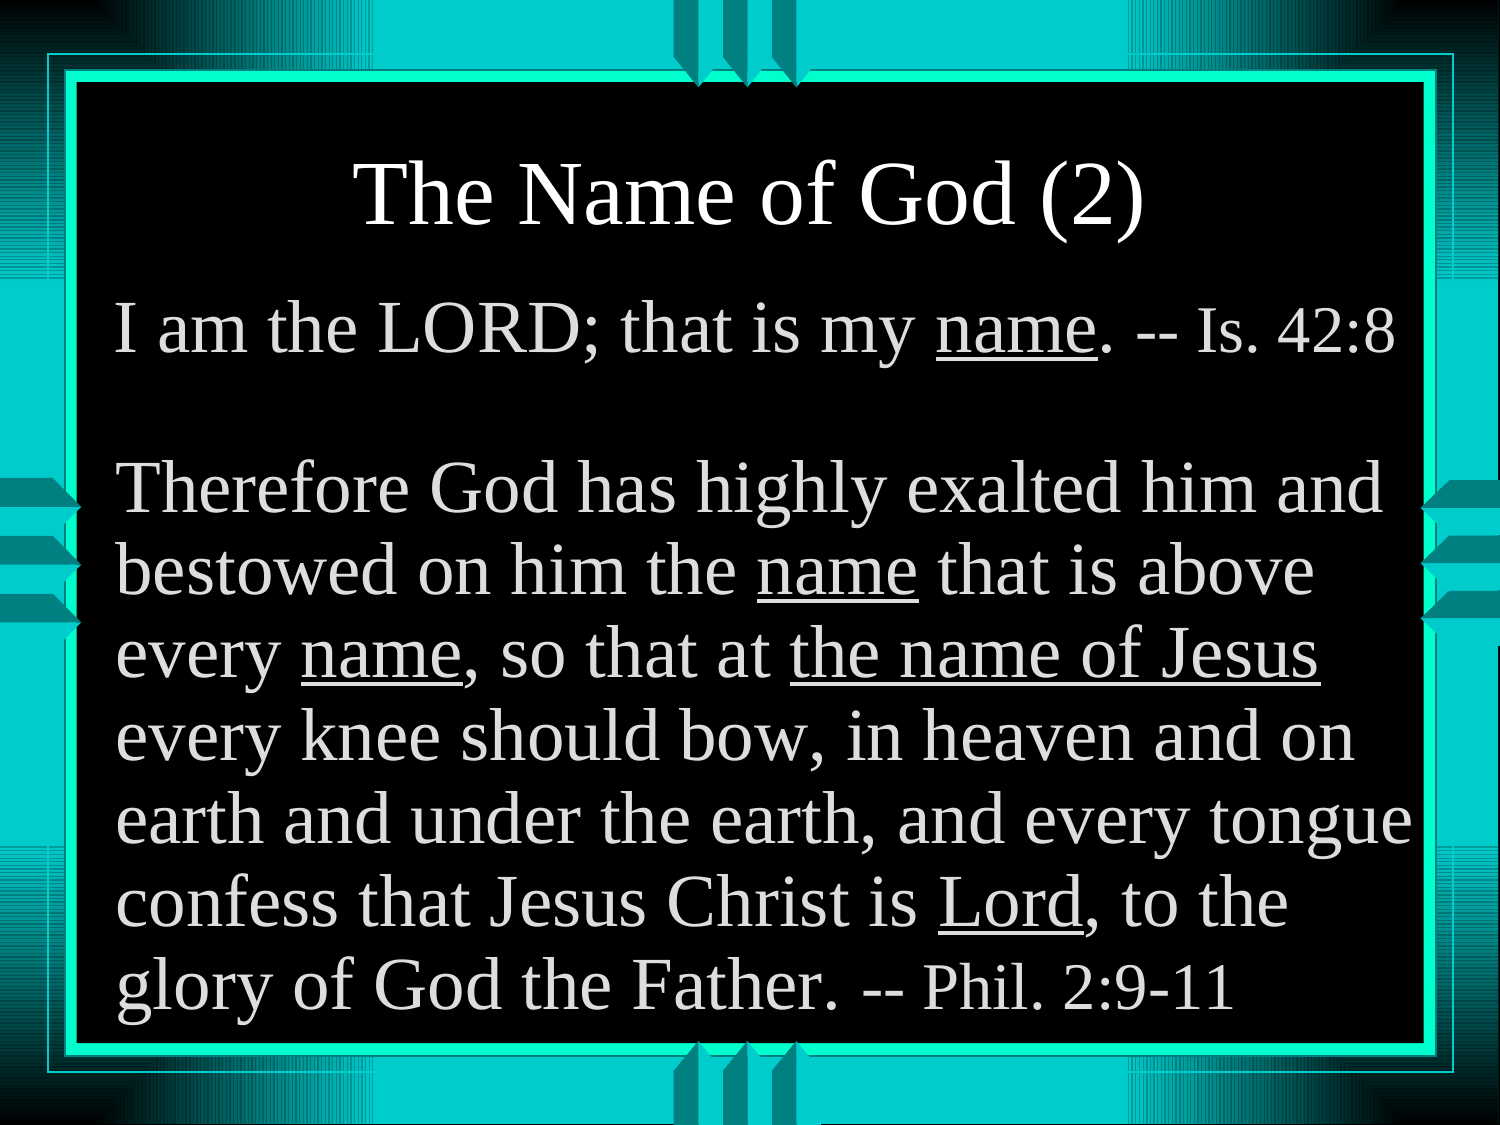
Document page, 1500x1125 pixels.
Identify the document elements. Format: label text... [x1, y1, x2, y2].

text_box I am the LORD; that is my name. -- Is. 42:8 [98, 278, 1475, 377]
text_box Therefore God has highly exalted him and bestowed on him the name that is above every name, so that at the name of Jesus every knee should bow, in heaven and on earth and under the earth, and every tongue confess that Jesus Christ is Lord, to the glory of God the Father. -- Phil. 2:9-11 [100, 437, 1439, 1034]
title The Name of God (2) [112, 99, 1388, 278]
